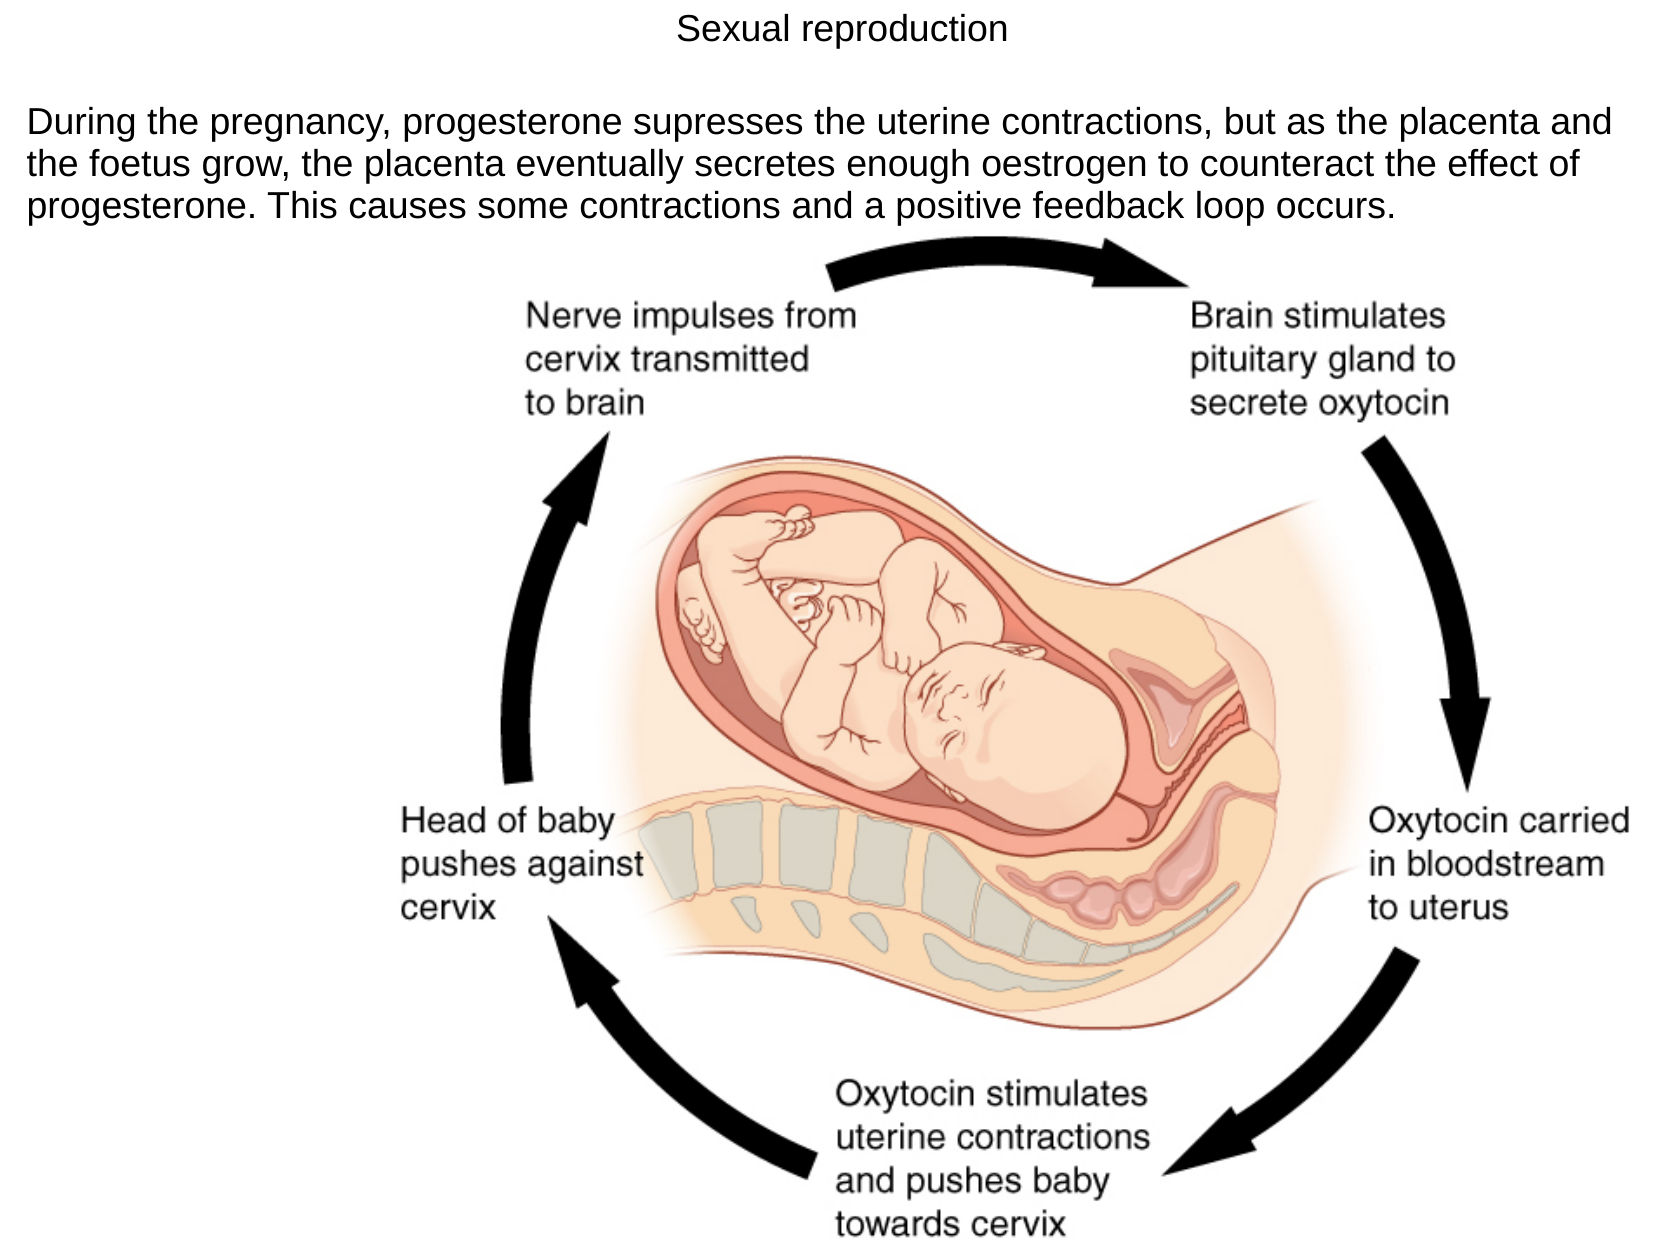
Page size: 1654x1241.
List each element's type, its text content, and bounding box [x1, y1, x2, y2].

text_box During the pregnancy, progesterone supresses the uterine contractions, but as the placenta and the foetus grow, the placenta eventually secretes enough oestrogen to counteract the effect of progesterone. This causes some contractions and a positive feedback loop occurs. [11, 92, 1630, 276]
text_box Sexual reproduction [661, 0, 1052, 60]
picture [395, 228, 1636, 1241]
